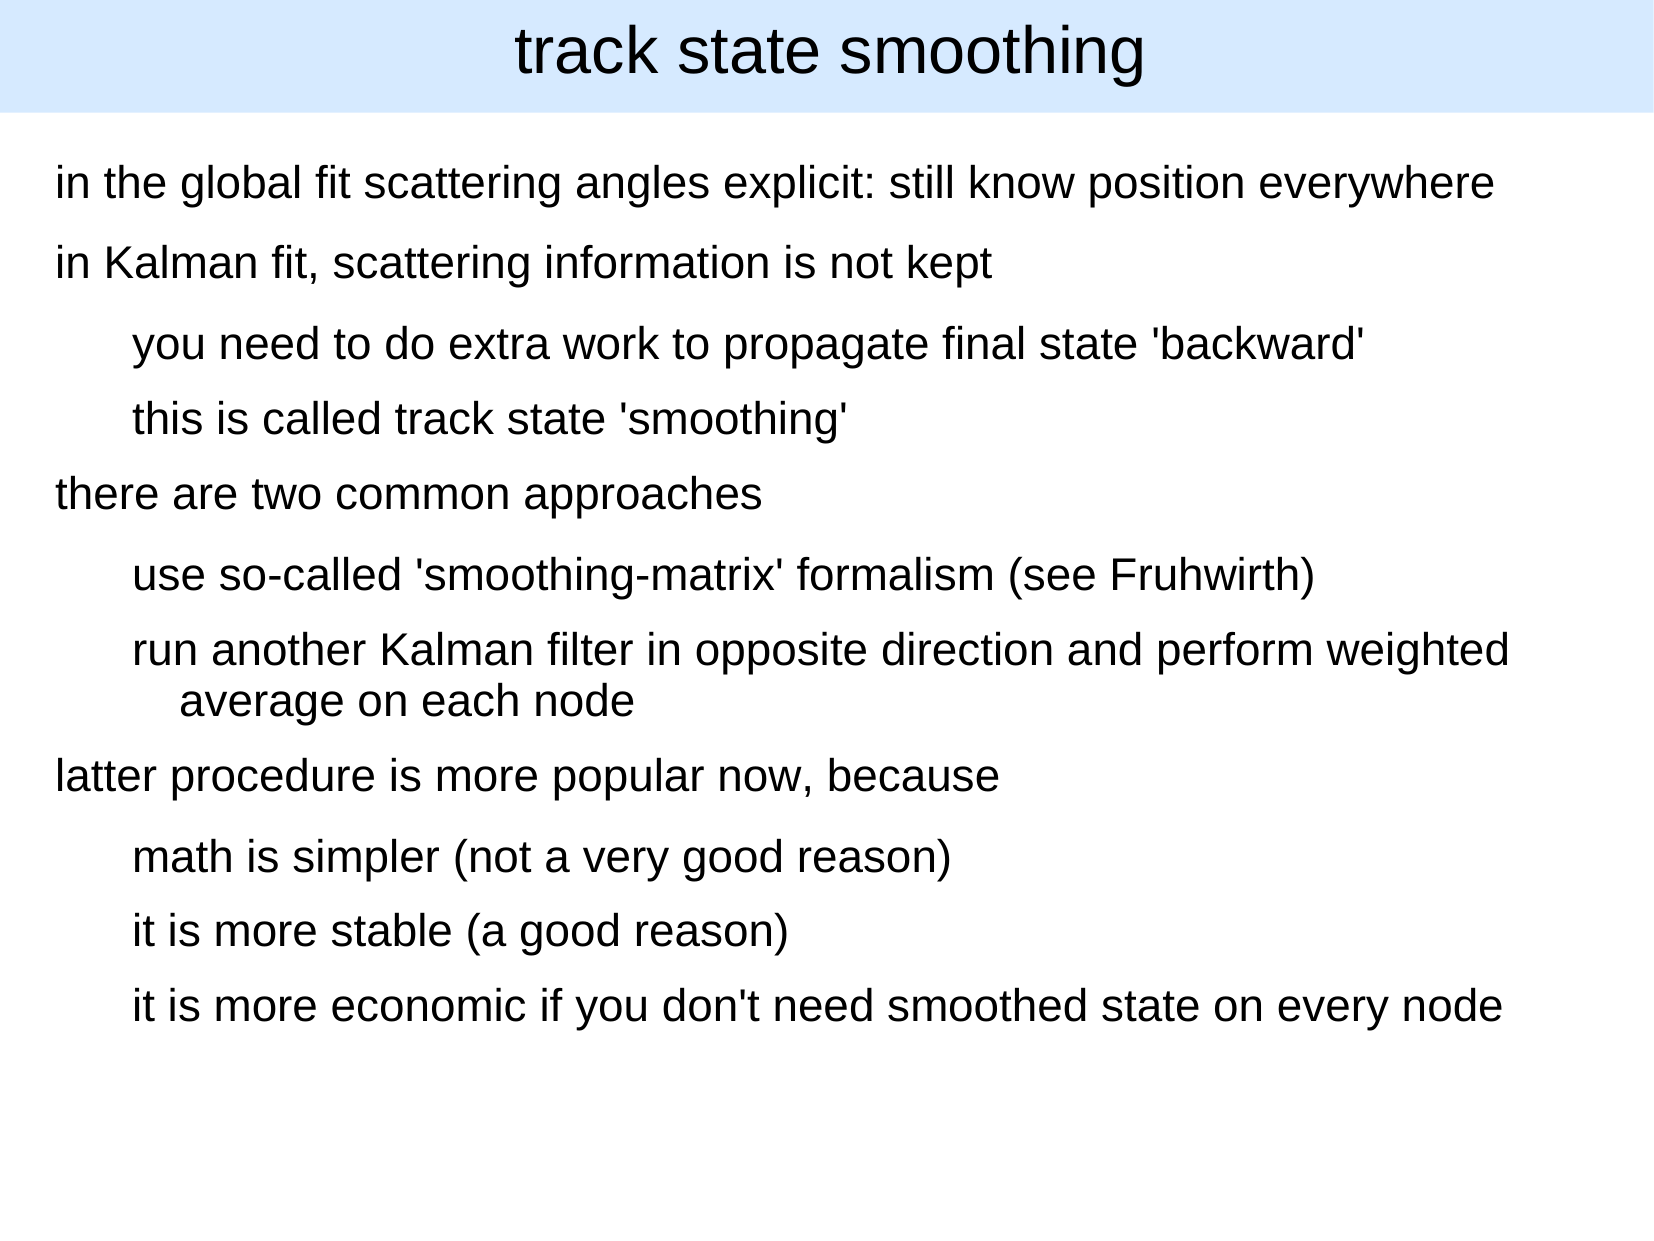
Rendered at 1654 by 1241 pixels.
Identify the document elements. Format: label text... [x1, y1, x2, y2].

title track state smoothing [86, 0, 1576, 100]
list in the global fit scattering angles explicit: still know position everywhere in Kalman fit, scattering information is not kept you need to do extra work to propagate final state 'backward' this is called track state 'smoothing' there are two common approaches use so-called 'smoothing-matrix' formalism (see Fruhwirth) run another Kalman filter in opposite direction and perform weighted average on each node latter procedure is more popular now, because math is simpler (not a very good reason) it is more stable (a good reason) it is more economic if you don't need smoothed state on every node [37, 156, 1613, 1233]
